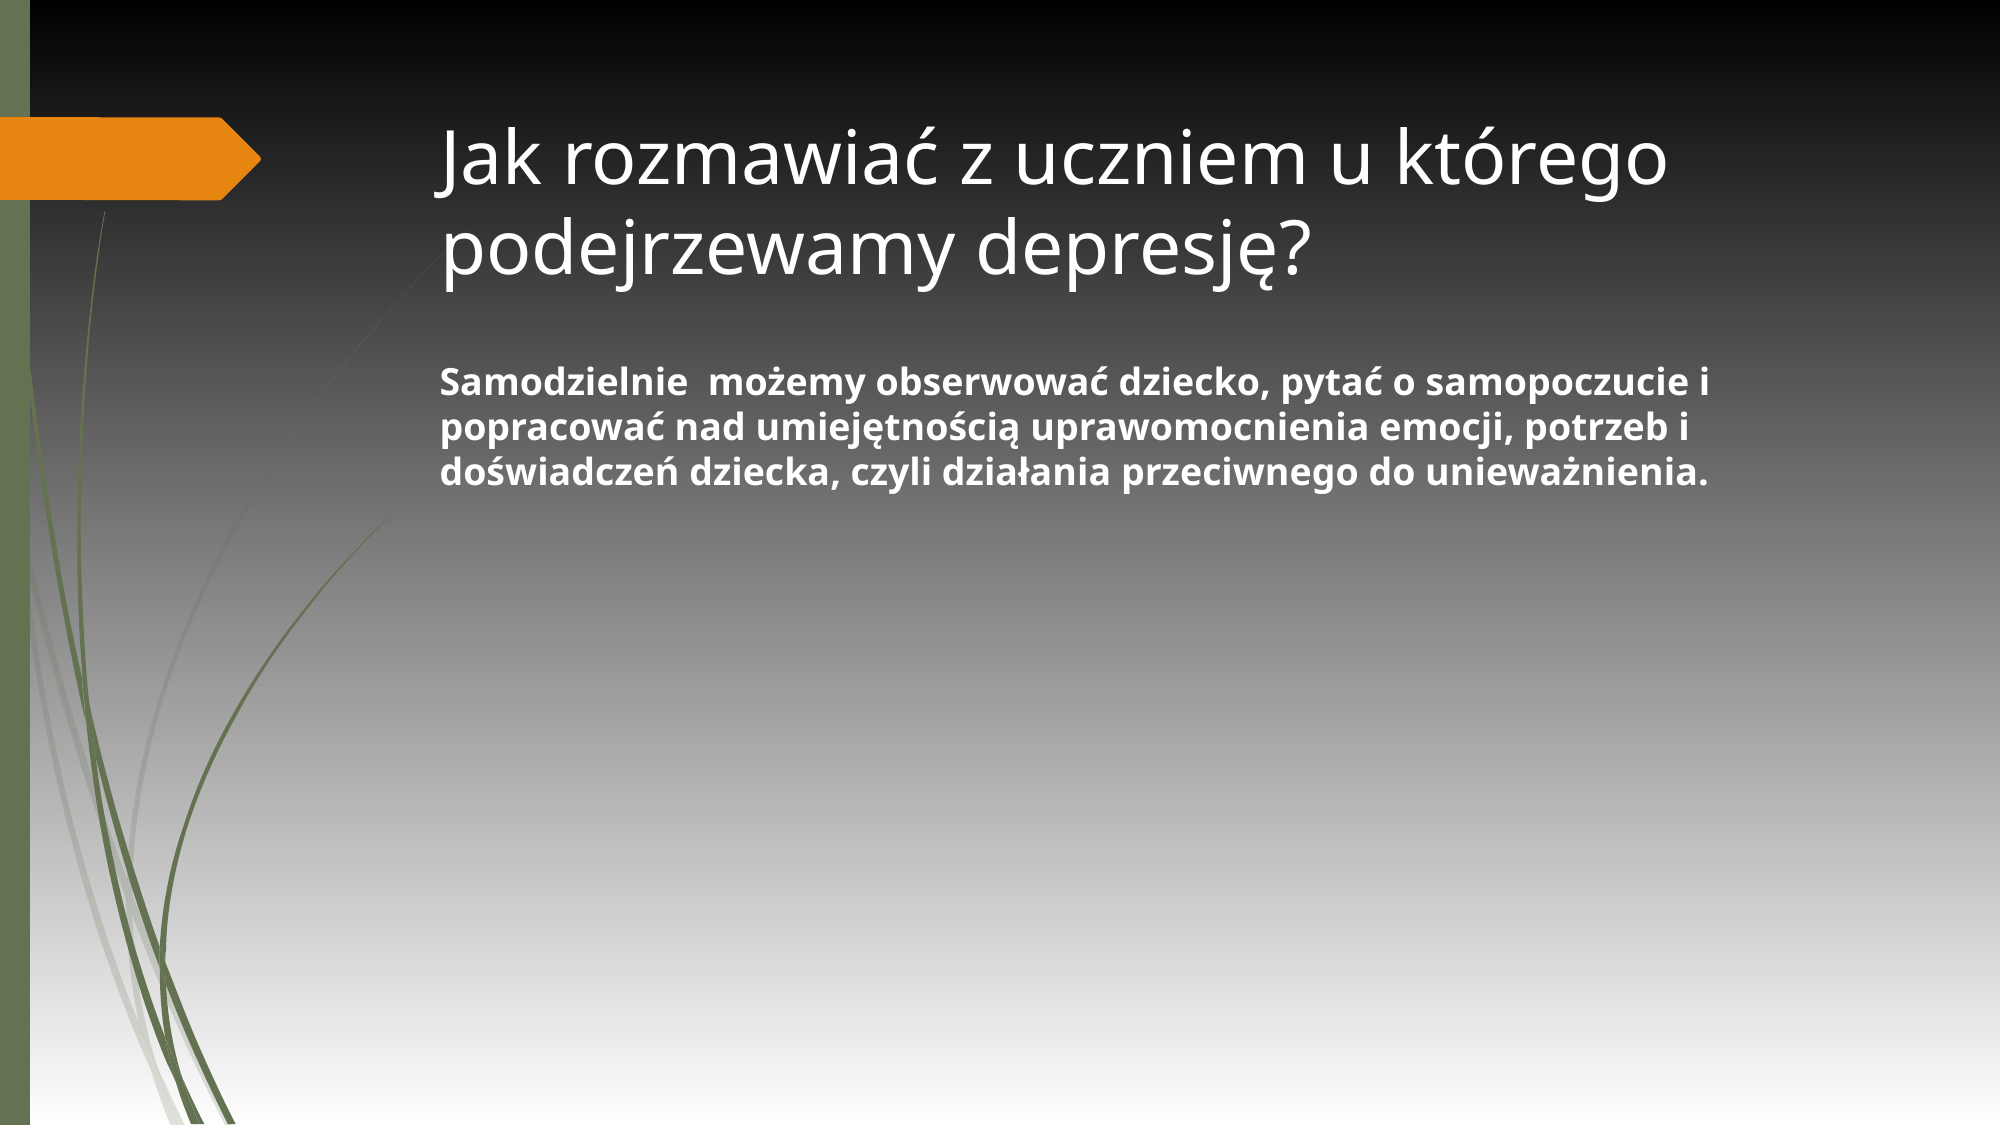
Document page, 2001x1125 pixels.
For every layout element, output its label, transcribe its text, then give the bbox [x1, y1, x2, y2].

title Jak rozmawiać z uczniem u którego podejrzewamy depresję? [425, 102, 1888, 313]
list Samodzielnie możemy obserwować dziecko, pytać o samopoczucie i popracować nad umiejętnością uprawomocnienia emocji, potrzeb i doświadczeń dziecka, czyli działania przeciwnego do unieważnienia. [424, 350, 1888, 970]
